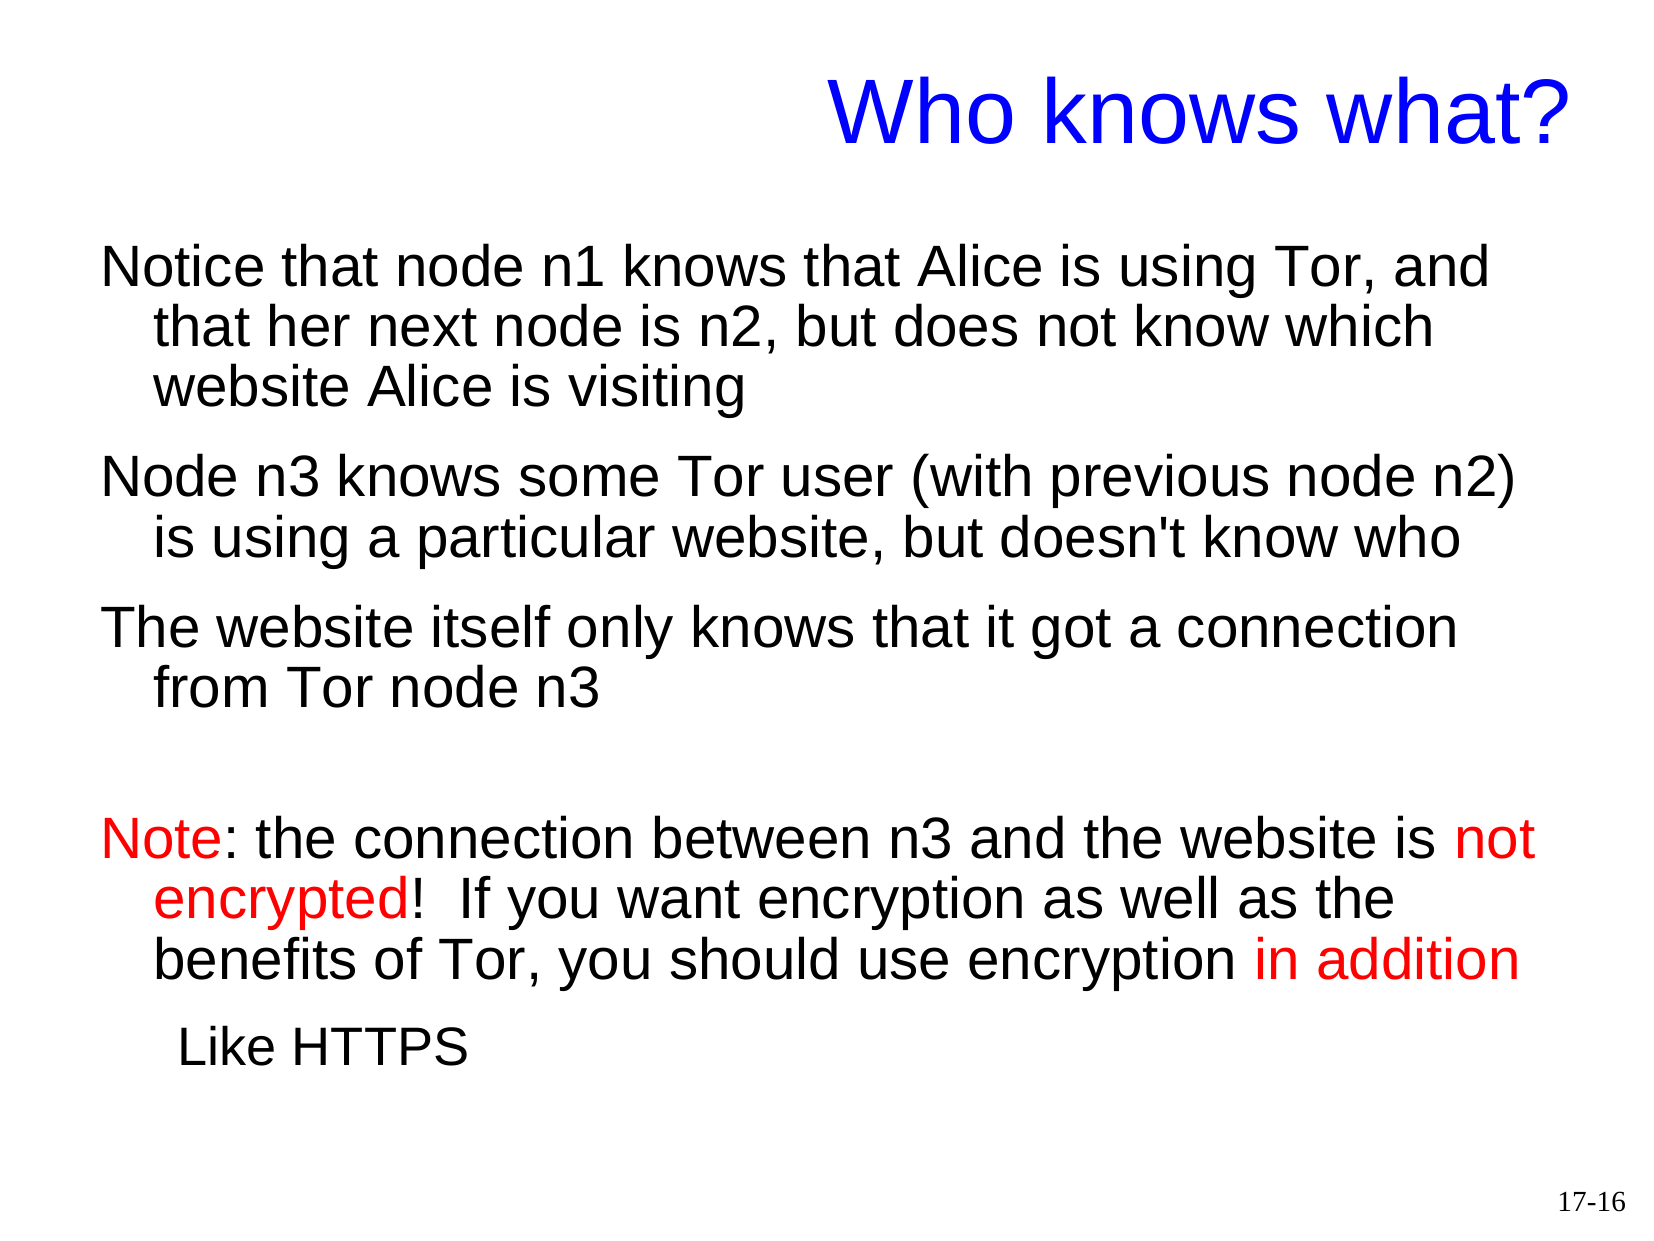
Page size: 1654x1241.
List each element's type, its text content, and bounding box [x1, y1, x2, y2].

title Who knows what? [84, 18, 1573, 211]
list Notice that node n1 knows that Alice is using Tor, and that her next node is n2, but does not know which website Alice is visiting Node n3 knows some Tor user (with previous node n2) is using a particular website, but doesn't know who The website itself only knows that it got a connection from Tor node n3 Note: the connection between n3 and the website is not encrypted! If you want encryption as well as the benefits of Tor, you should use encryption in addition Like HTTPS [82, 237, 1571, 1156]
